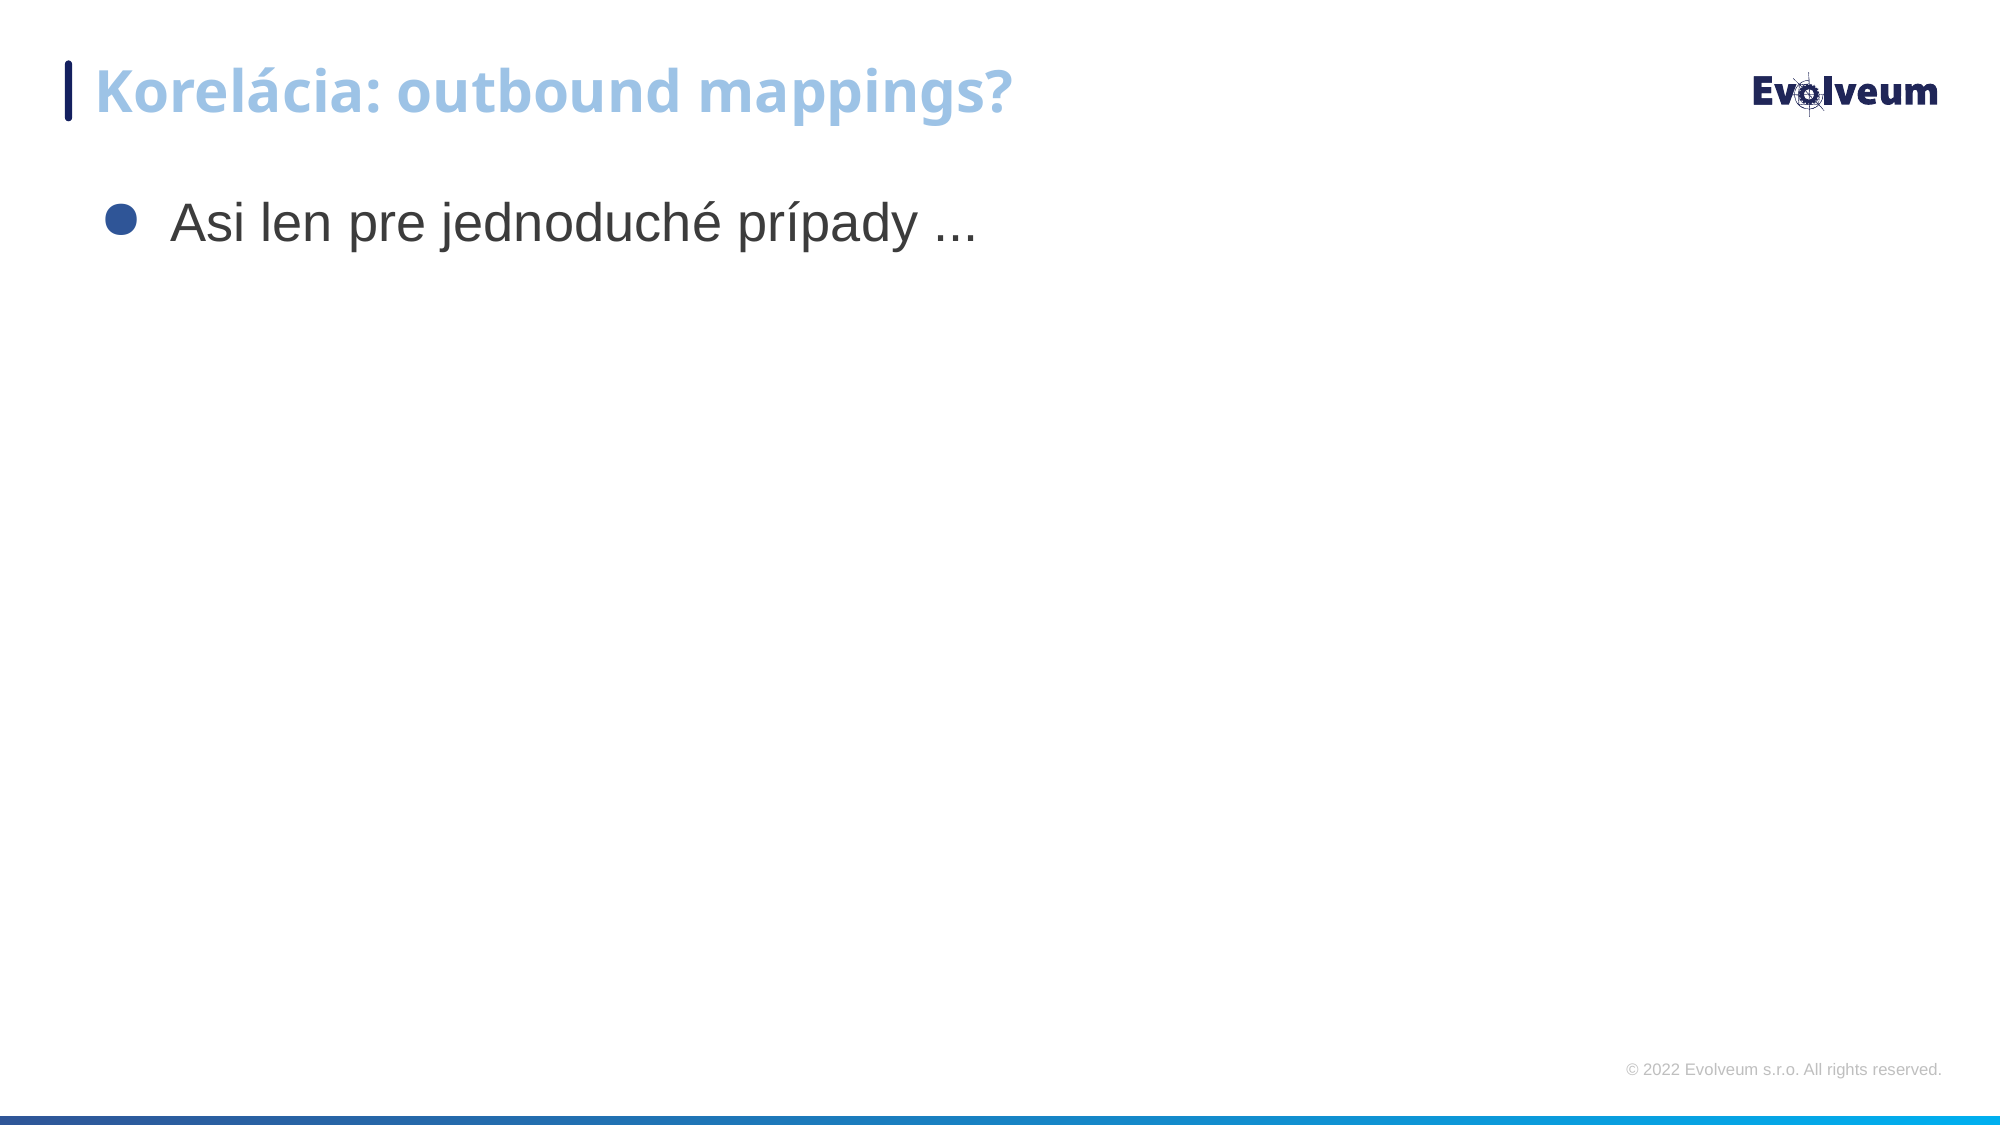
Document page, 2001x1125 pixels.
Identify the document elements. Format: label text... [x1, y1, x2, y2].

list Asi len pre jednoduché prípady ... [84, 183, 1916, 1004]
title Korelácia: outbound mappings? [94, 47, 1687, 133]
